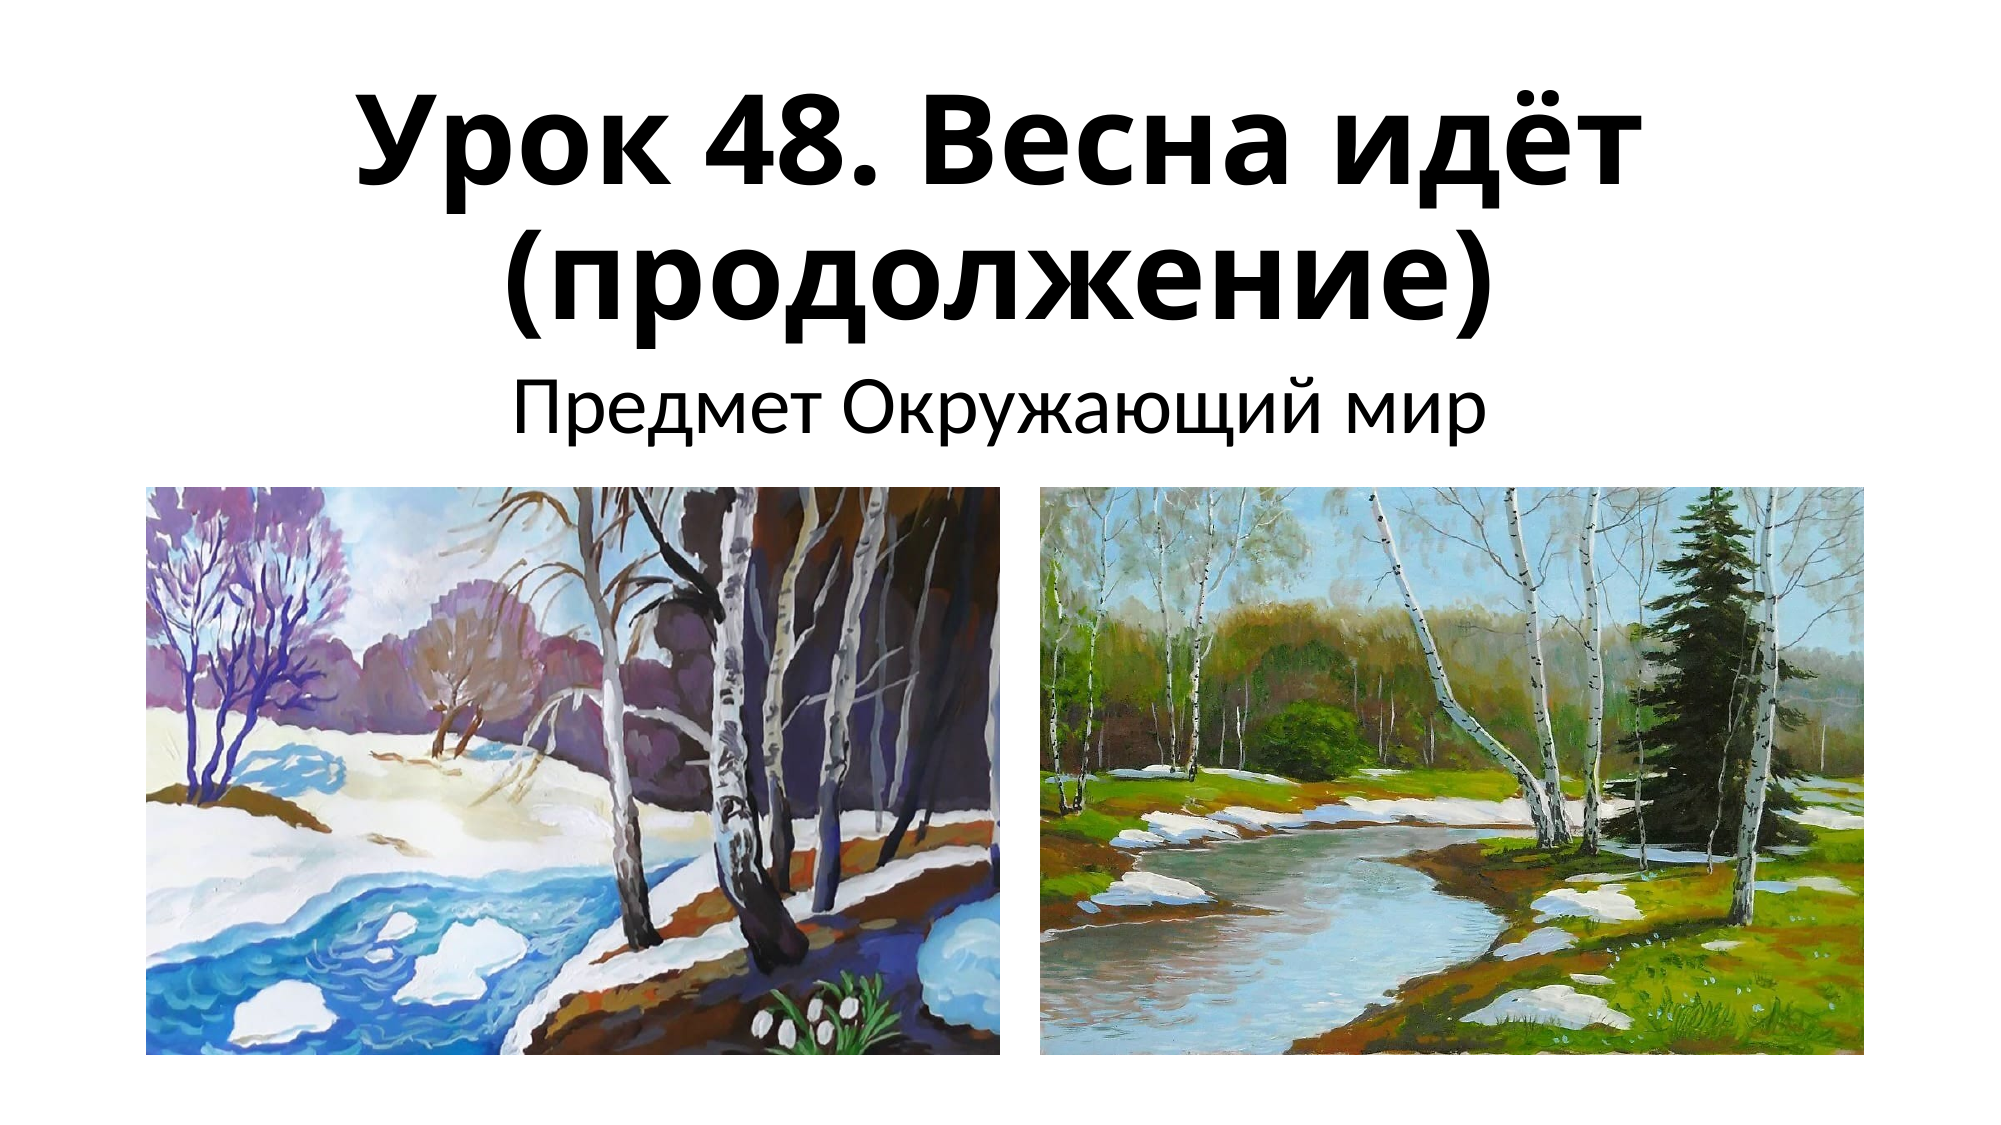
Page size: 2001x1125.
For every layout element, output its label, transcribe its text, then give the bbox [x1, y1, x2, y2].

picture [146, 487, 1000, 1055]
picture [1040, 487, 1864, 1055]
subtitle Предмет Окружающий мир [249, 354, 1750, 474]
title Урок 48. Весна идёт (продолжение) [249, 37, 1750, 354]
